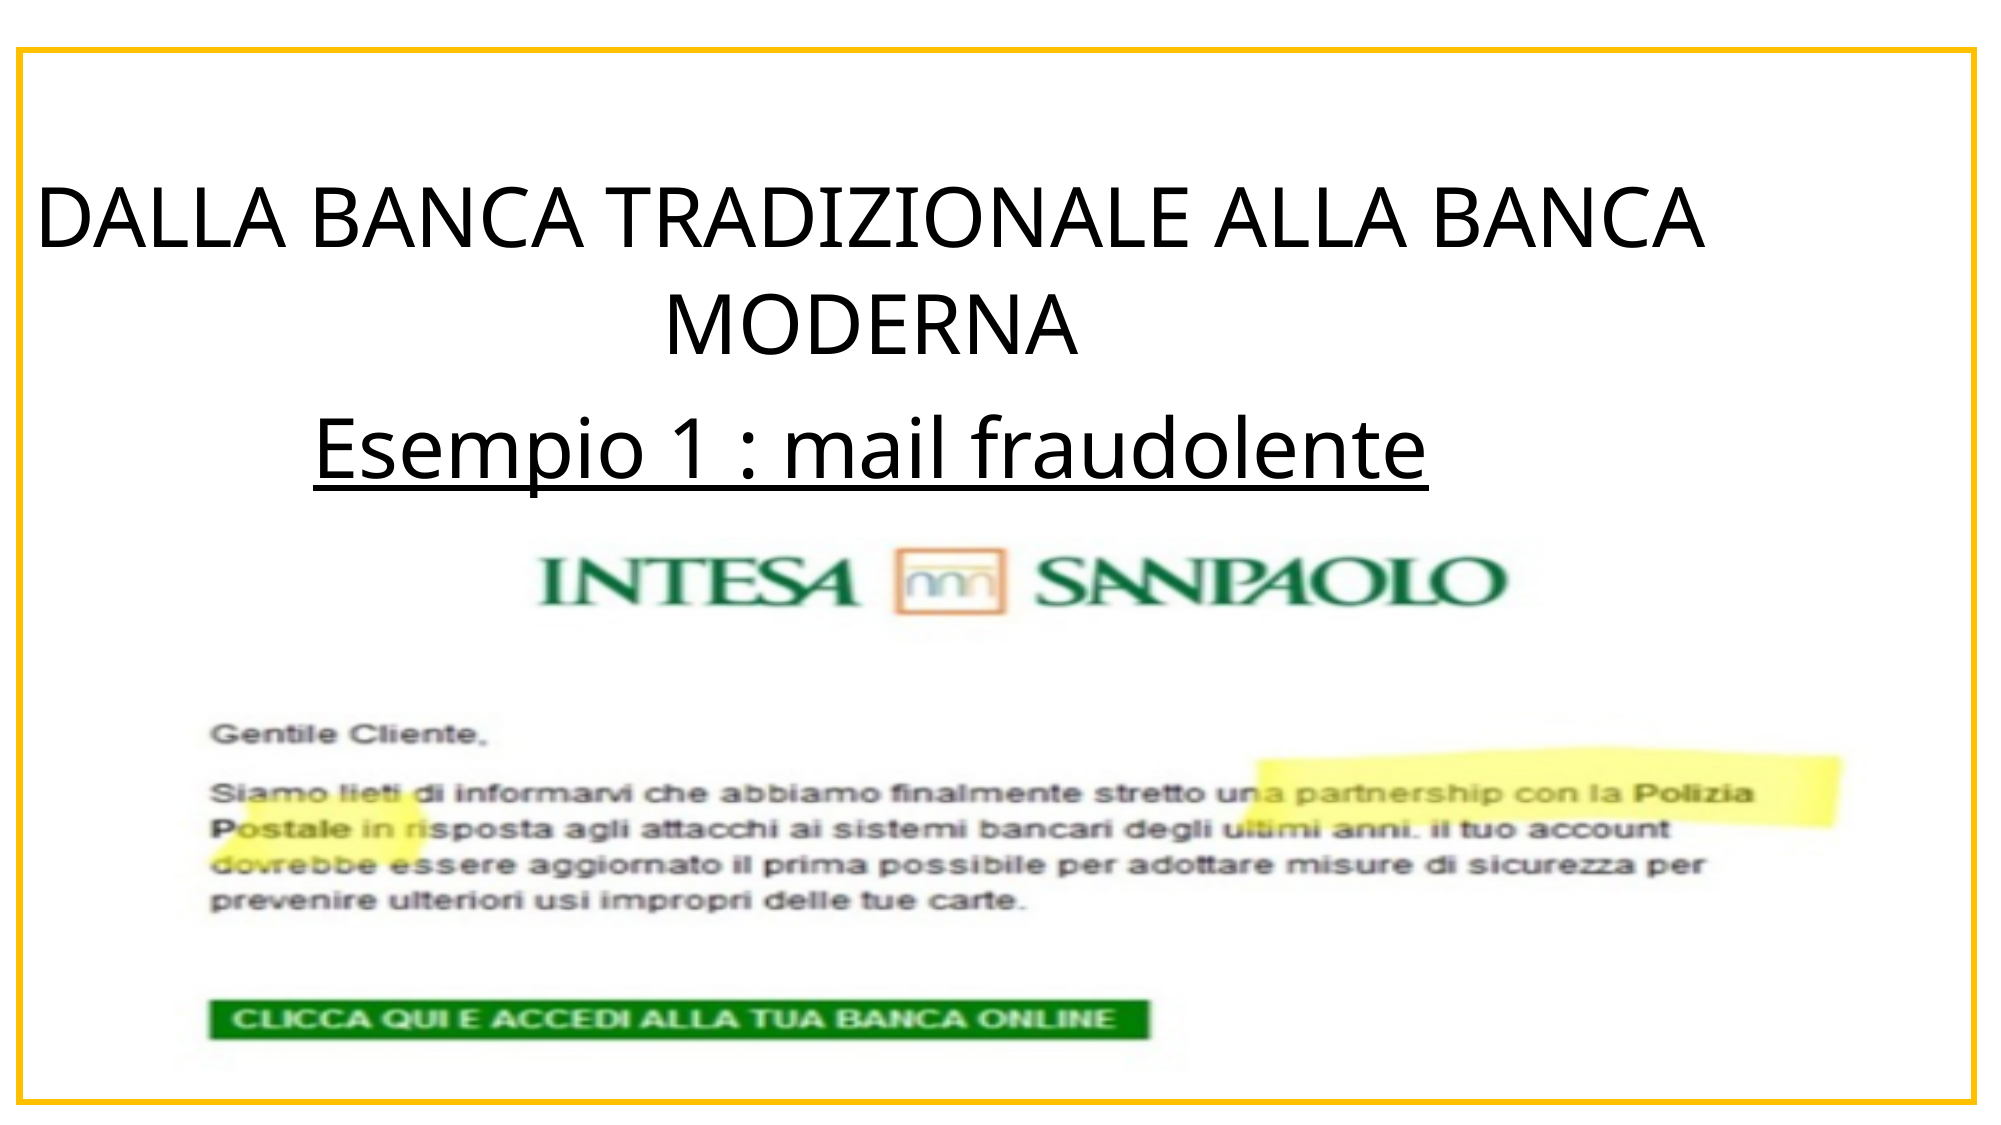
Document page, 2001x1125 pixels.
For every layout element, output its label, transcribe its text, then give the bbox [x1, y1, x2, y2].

text_box DALLA BANCA TRADIZIONALE ALLA BANCA MODERNA Esempio 1 : mail fraudolente [19, 50, 1974, 1102]
picture [158, 537, 1868, 1088]
